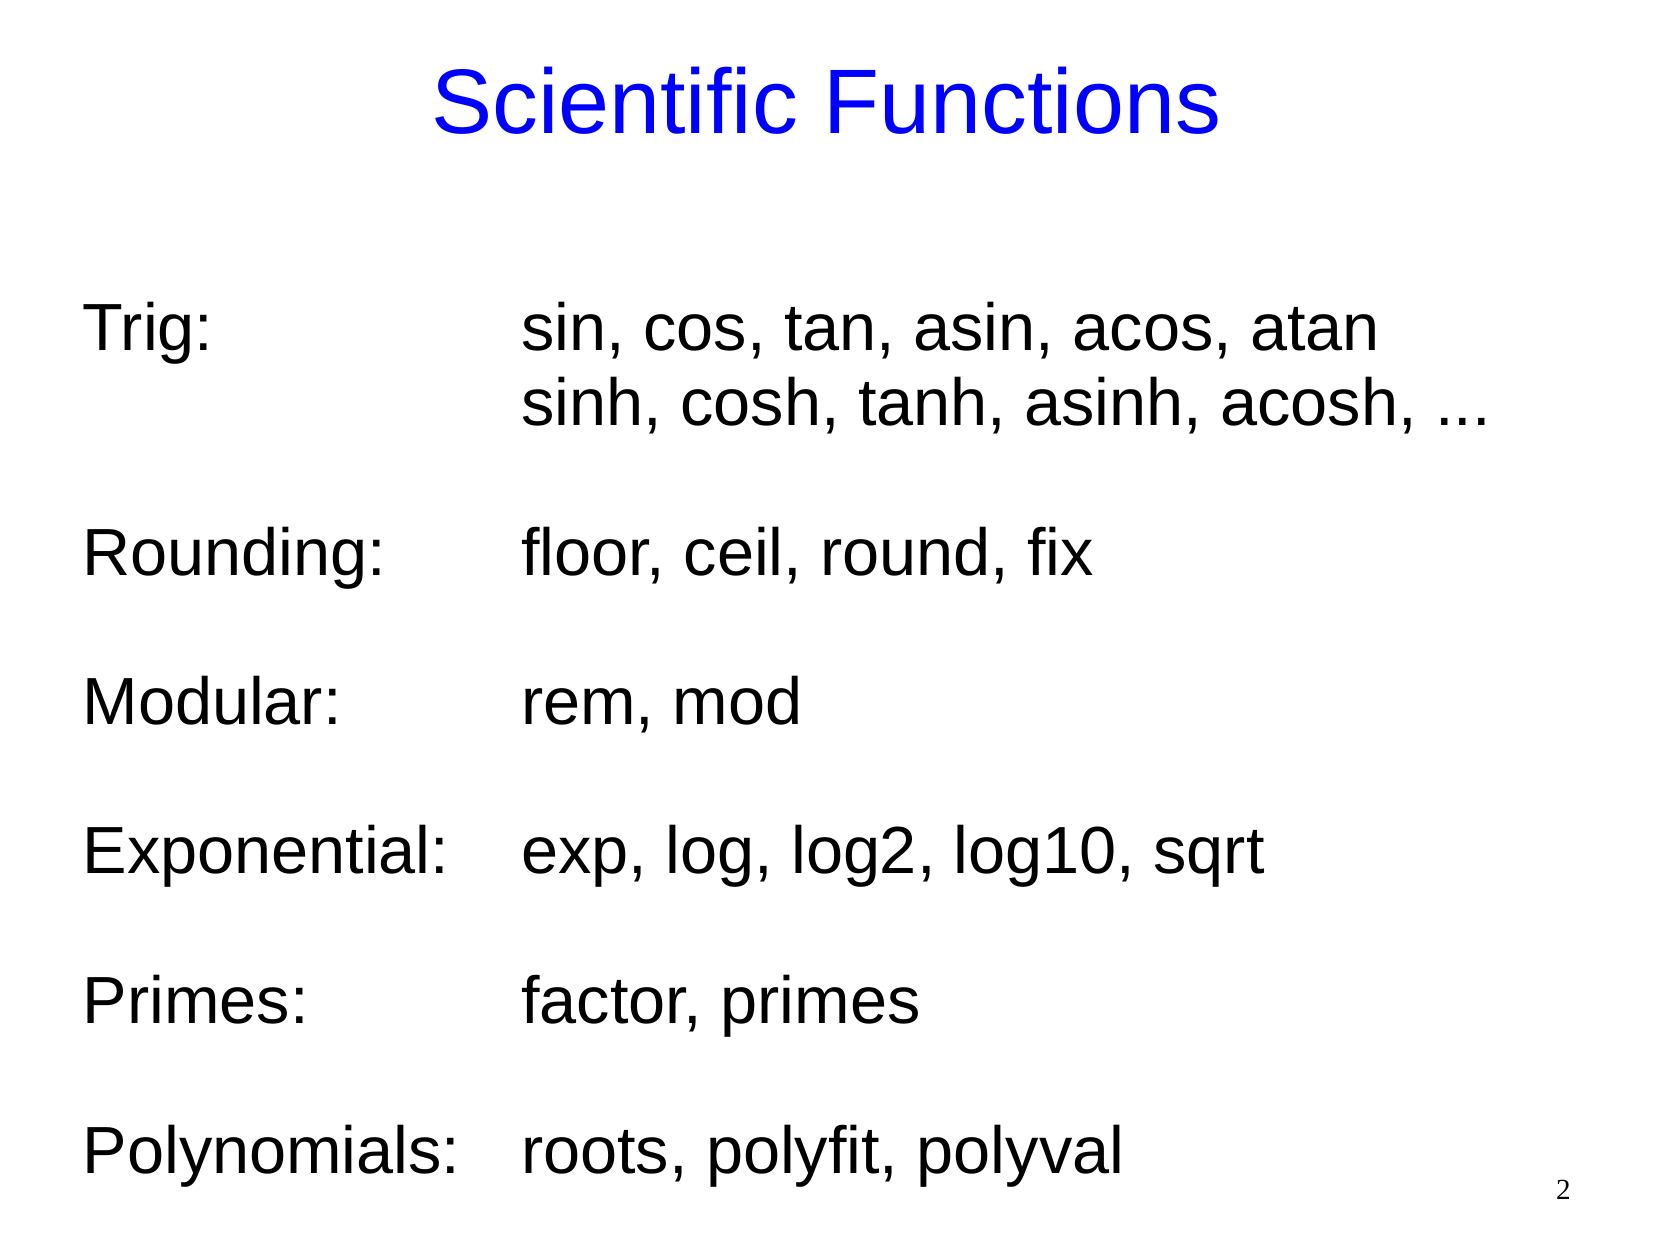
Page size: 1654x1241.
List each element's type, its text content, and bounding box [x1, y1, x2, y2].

list Trig: sin, cos, tan, asin, acos, atan sinh, cosh, tanh, asinh, acosh, ... Rounding: floor, ceil, round, fix Modular: rem, mod Exponential: exp, log, log2, log10, sqrt Primes: factor, primes Polynomials: roots, polyfit, polyval [82, 290, 1571, 1188]
title Scientific Functions [82, 49, 1571, 257]
